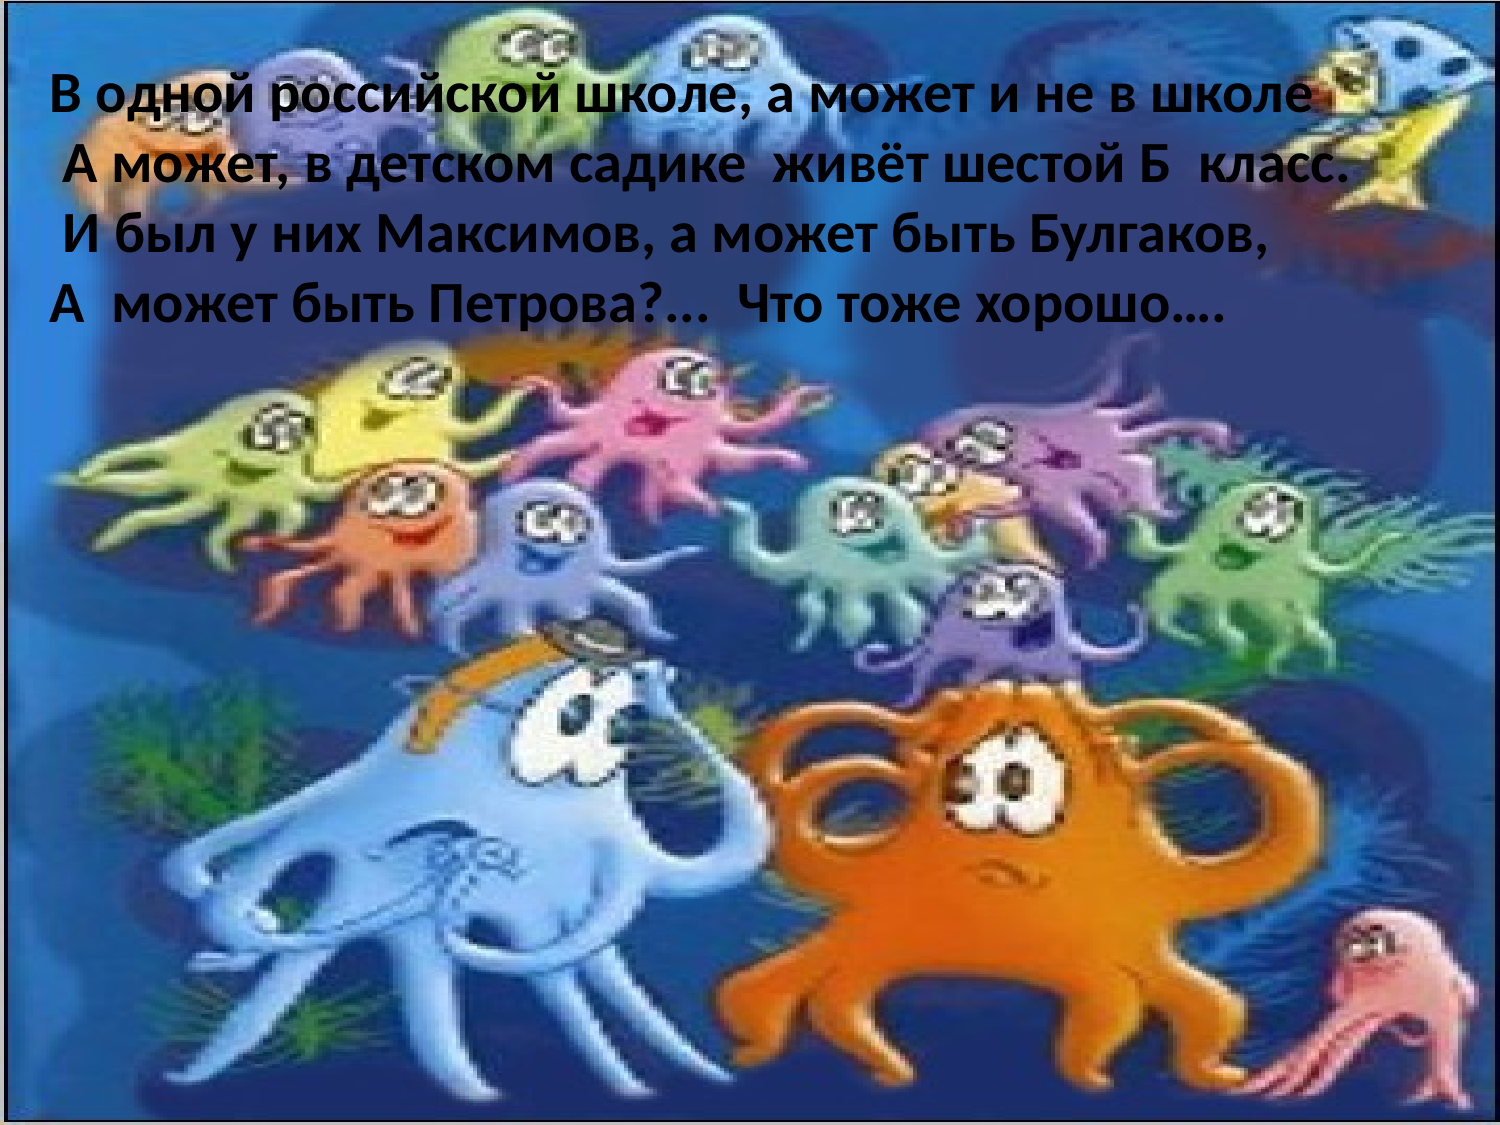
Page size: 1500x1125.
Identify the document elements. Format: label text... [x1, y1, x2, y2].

picture [0, 0, 1500, 1125]
text_box В одной российской школе, а может и не в школе А может, в детском садике живёт шестой Б класс. И был у них Максимов, а может быть Булгаков, А может быть Петрова?... Что тоже хорошо…. [35, 46, 1477, 342]
